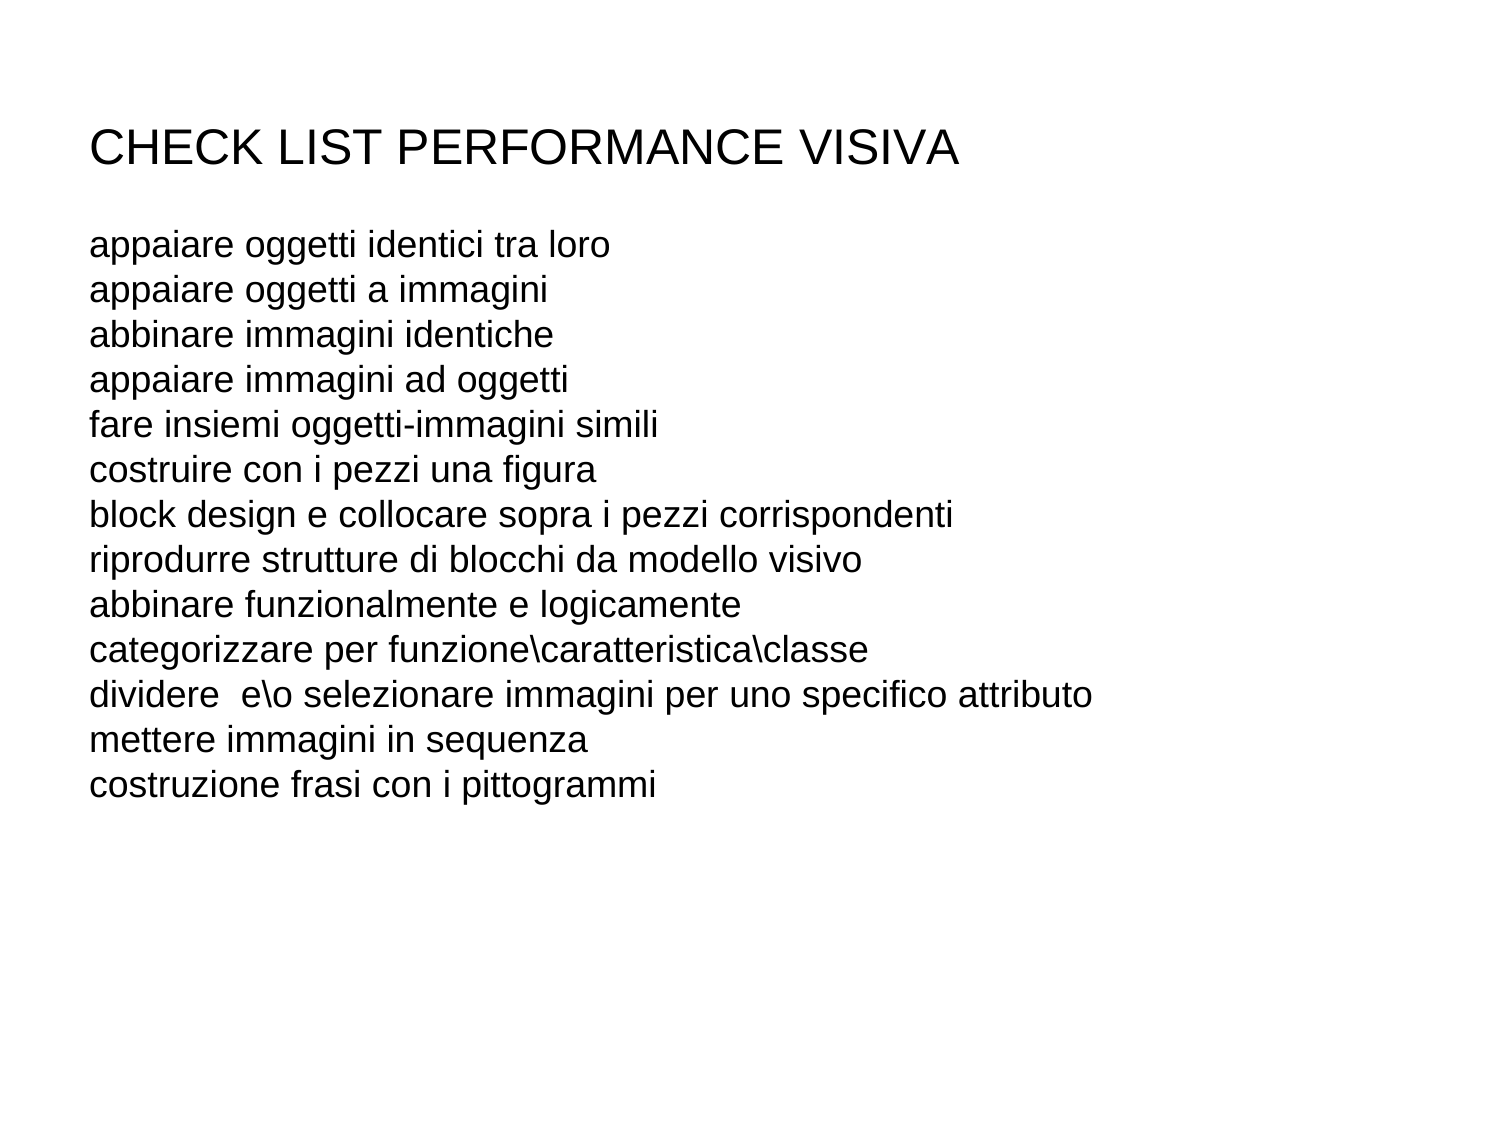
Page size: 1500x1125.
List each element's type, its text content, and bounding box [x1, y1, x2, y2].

text_box CHECK LIST PERFORMANCE VISIVA appaiare oggetti identici tra loro appaiare oggetti a immagini abbinare immagini identiche appaiare immagini ad oggetti fare insiemi oggetti-immagini simili costruire con i pezzi una figura block design e collocare sopra i pezzi corrispondenti riprodurre strutture di blocchi da modello visivo abbinare funzionalmente e logicamente categorizzare per funzione\caratteristica\classe dividere e\o selezionare immagini per uno specifico attributo mettere immagini in sequenza costruzione frasi con i pittogrammi [74, 106, 1459, 813]
